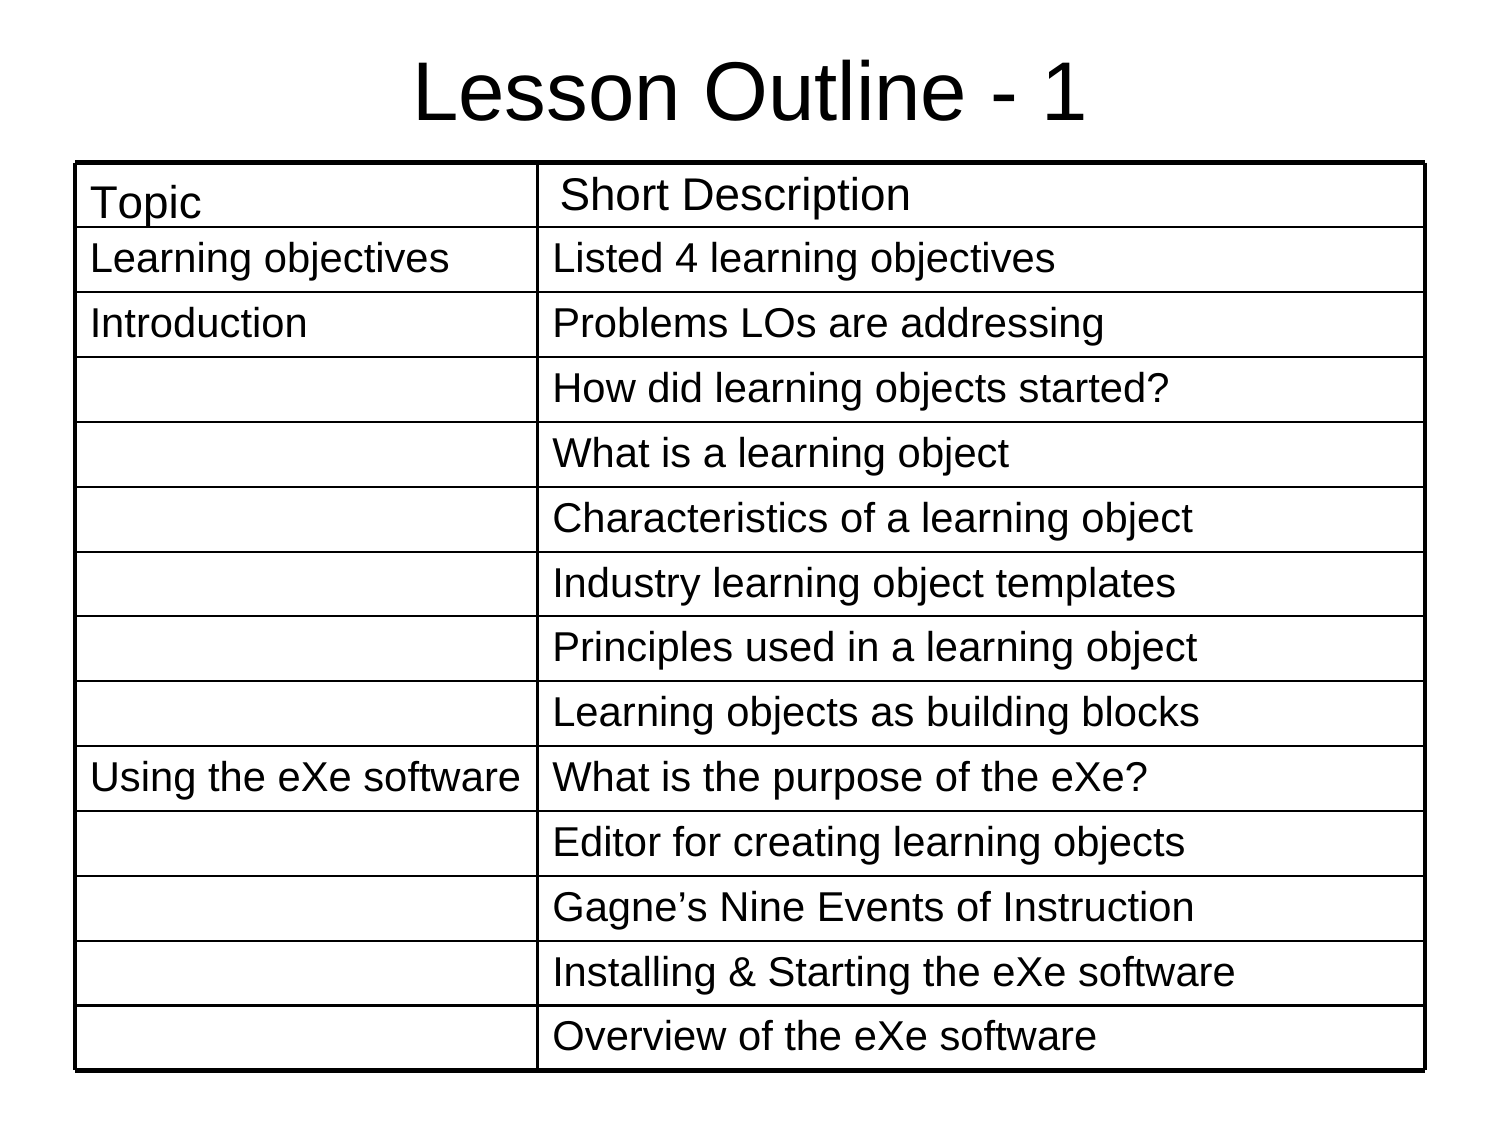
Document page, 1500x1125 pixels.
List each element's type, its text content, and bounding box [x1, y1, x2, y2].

text_box Overview of the eXe software [539, 1007, 1423, 1068]
text_box Using the eXe software [77, 747, 536, 810]
text_box Problems LOs are addressing [539, 293, 1423, 356]
title Lesson Outline - 1 [75, 37, 1426, 146]
text_box Editor for creating learning objects [539, 812, 1423, 875]
text_box Installing & Starting the eXe software [539, 942, 1423, 1004]
text_box Industry learning object templates [539, 553, 1423, 615]
text_box Short Description [544, 161, 1070, 228]
text_box What is the purpose of the eXe? [539, 747, 1423, 810]
text_box Introduction [77, 293, 536, 356]
text_box Topic [75, 169, 526, 236]
text_box Characteristics of a learning object [539, 488, 1423, 551]
text_box What is a learning object [539, 423, 1423, 486]
text_box Learning objects as building blocks [539, 682, 1423, 745]
text_box Gagne’s Nine Events of Instruction [539, 877, 1423, 940]
text_box Listed 4 learning objectives [539, 228, 1423, 291]
text_box Principles used in a learning object [539, 617, 1423, 680]
text_box Learning objectives [77, 228, 536, 291]
text_box How did learning objects started? [539, 358, 1423, 421]
